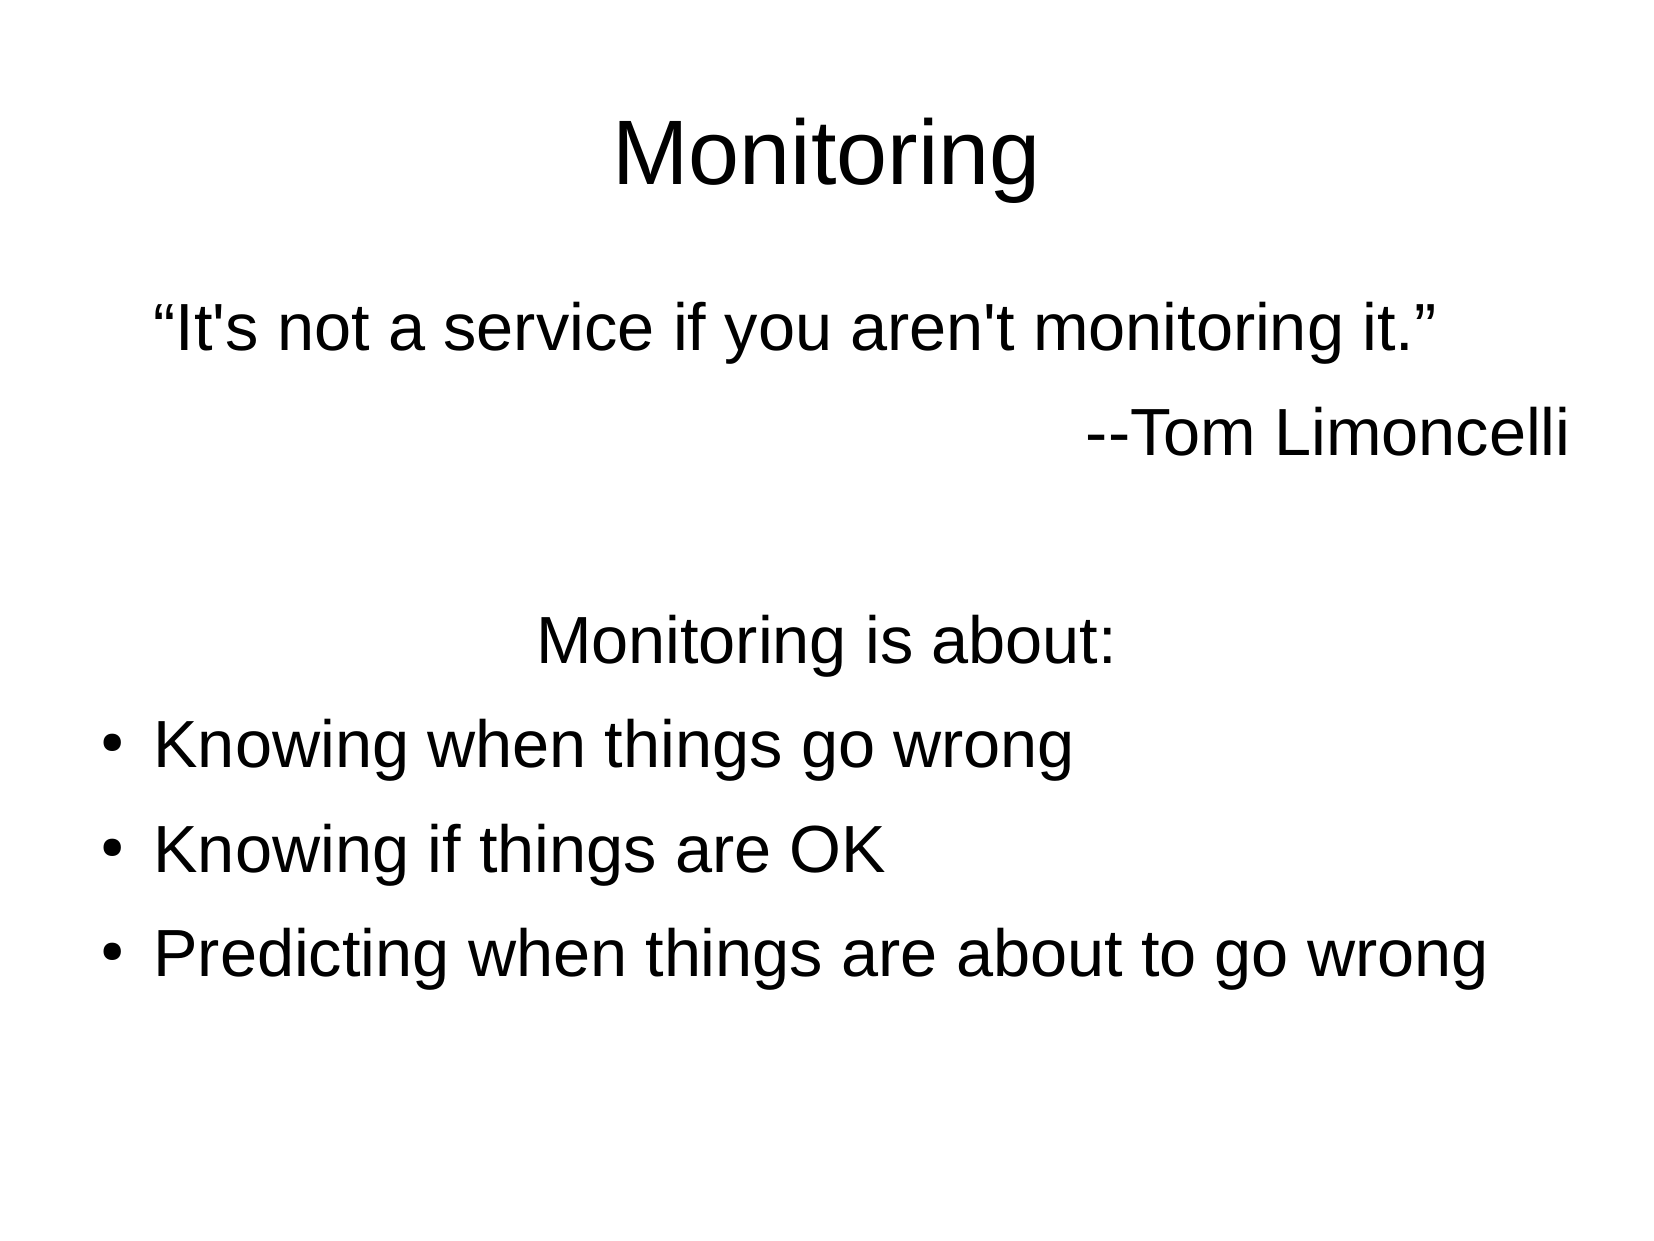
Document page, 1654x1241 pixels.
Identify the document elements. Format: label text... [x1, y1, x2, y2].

list “It's not a service if you aren't monitoring it.” --Tom Limoncelli Monitoring is about: Knowing when things go wrong Knowing if things are OK Predicting when things are about to go wrong [82, 290, 1571, 1109]
title Monitoring [82, 49, 1571, 257]
